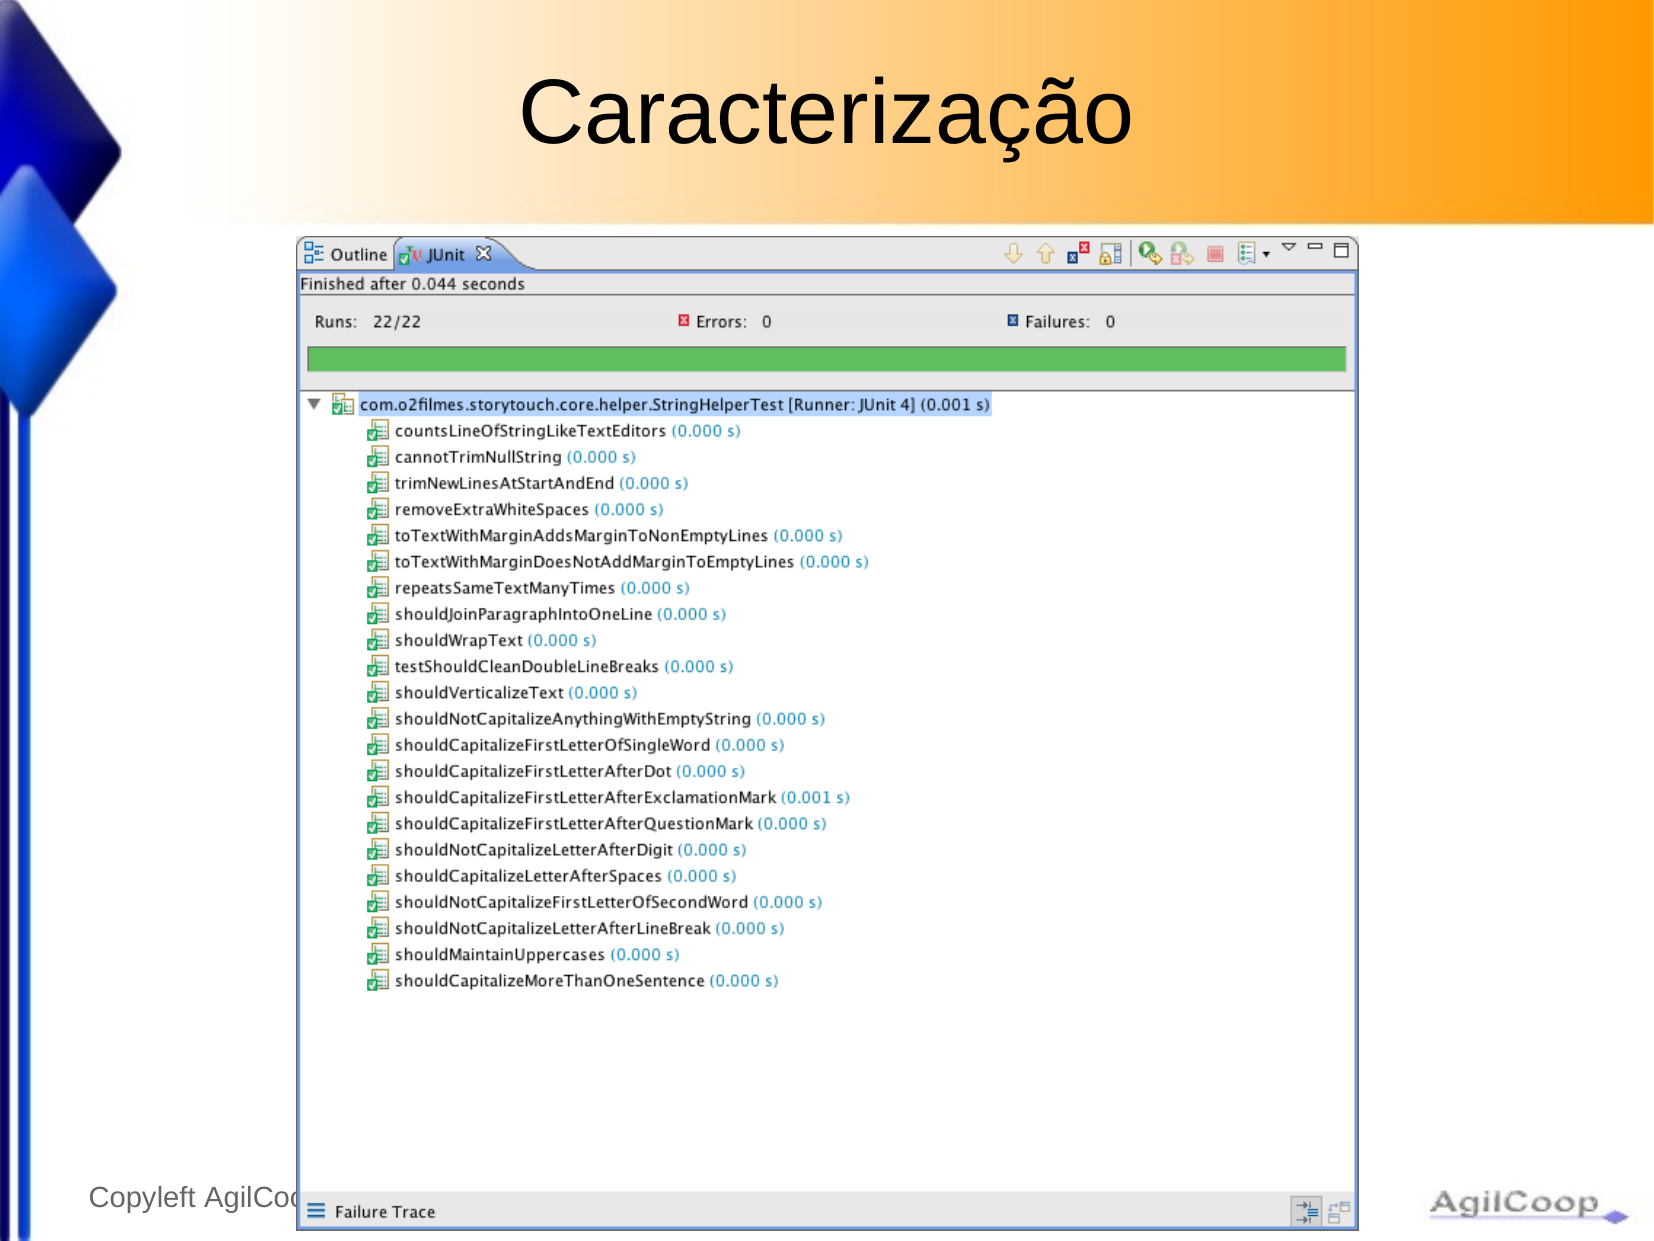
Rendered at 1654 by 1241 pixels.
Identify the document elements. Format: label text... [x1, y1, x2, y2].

picture [0, 0, 1654, 1241]
title Caracterização [82, 8, 1571, 216]
